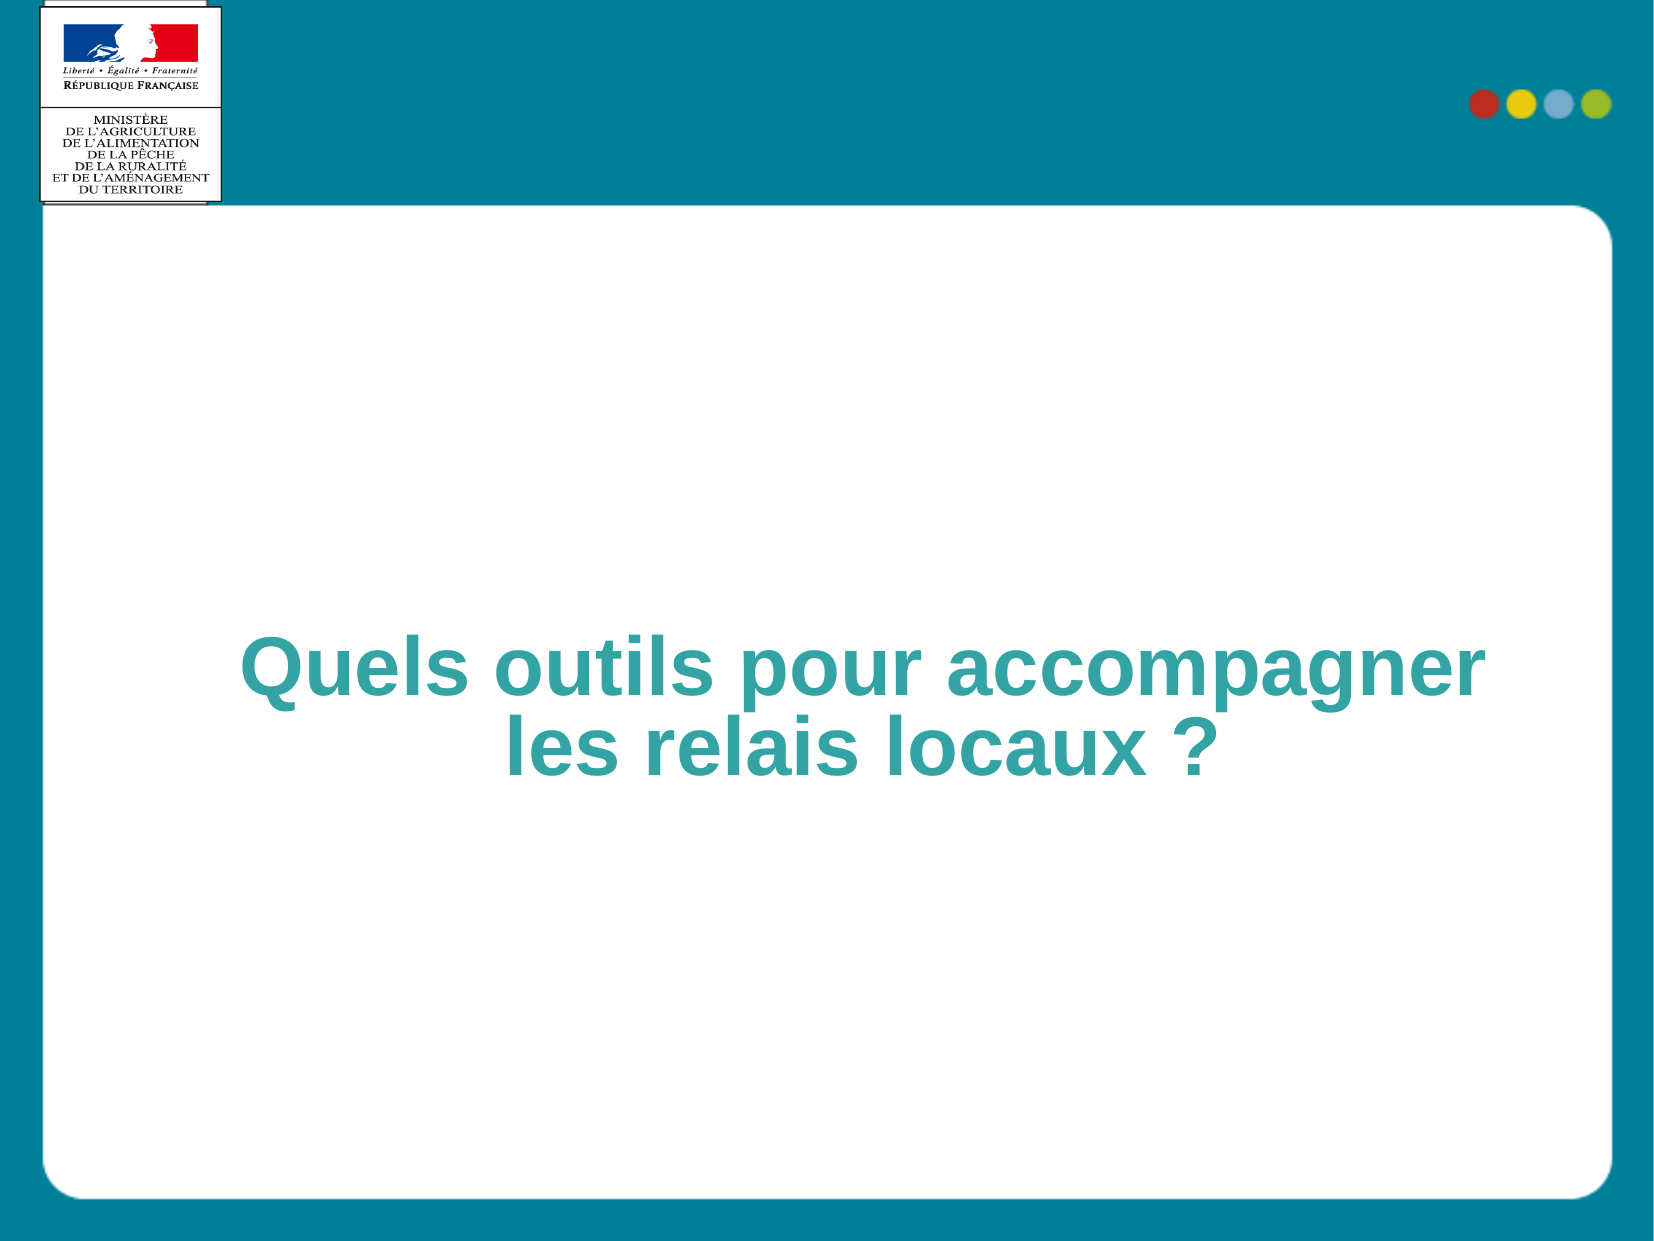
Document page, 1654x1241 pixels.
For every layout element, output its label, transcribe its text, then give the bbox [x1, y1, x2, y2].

list Quels outils pour accompagner les relais locaux ? [123, 227, 1529, 1110]
picture [0, 0, 1654, 1241]
